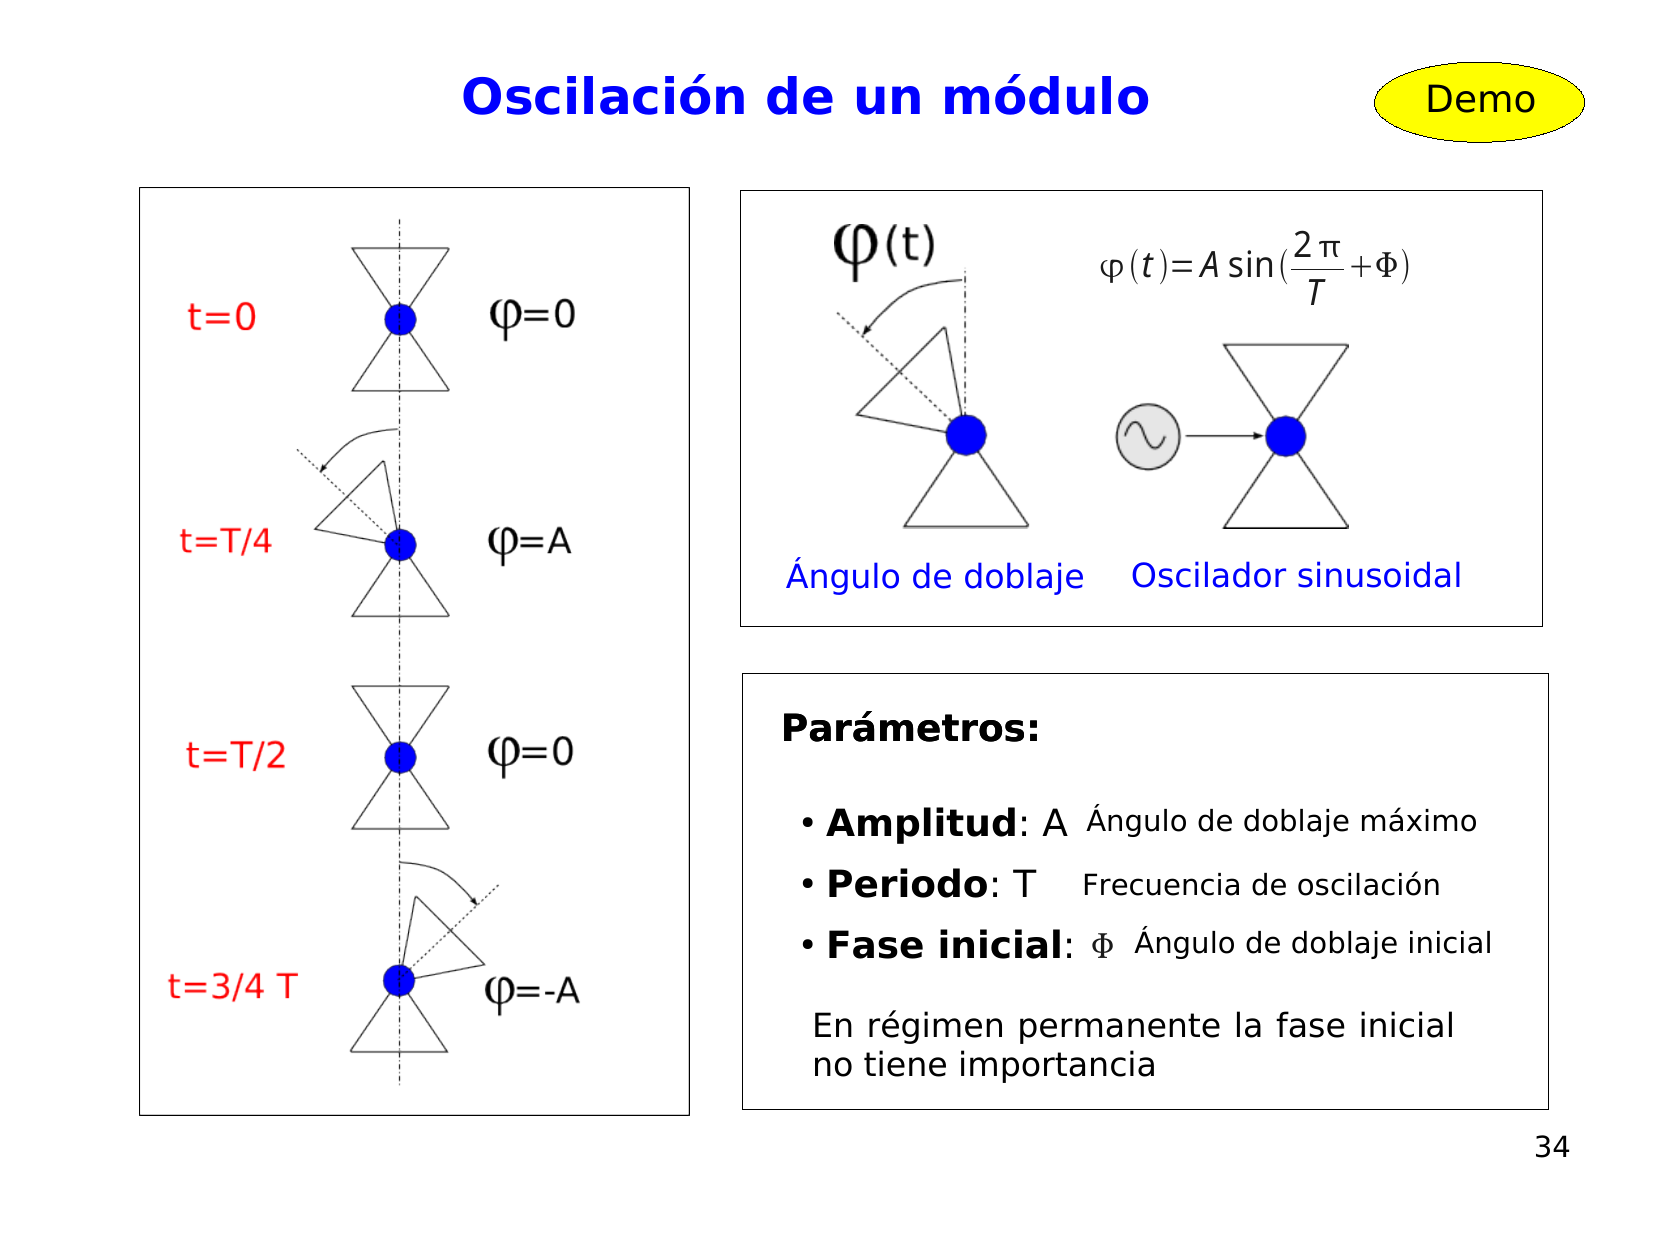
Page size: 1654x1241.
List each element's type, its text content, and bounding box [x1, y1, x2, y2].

picture [139, 187, 690, 1116]
text_box Parámetros: [766, 699, 1057, 758]
text_box Oscilador sinusoidal [1116, 549, 1478, 604]
text_box Oscilación de un módulo [446, 60, 1166, 134]
text_box Ángulo de doblaje [771, 550, 1101, 605]
text_box En régimen permanente la fase inicial no tiene importancia [797, 999, 1485, 1092]
text_box [1416, 62, 1543, 70]
text_box Amplitud: A Periodo: T Fase inicial: [786, 794, 1103, 976]
text_box Ángulo de doblaje máximo [1071, 797, 1494, 847]
text_box [1374, 72, 1585, 143]
text_box Frecuencia de oscilación [1067, 861, 1457, 911]
text_box Ángulo de doblaje inicial [1119, 919, 1509, 969]
picture [834, 224, 1349, 529]
text_box Demo [1410, 70, 1552, 129]
chart [1091, 223, 1420, 314]
chart [1082, 925, 1119, 968]
